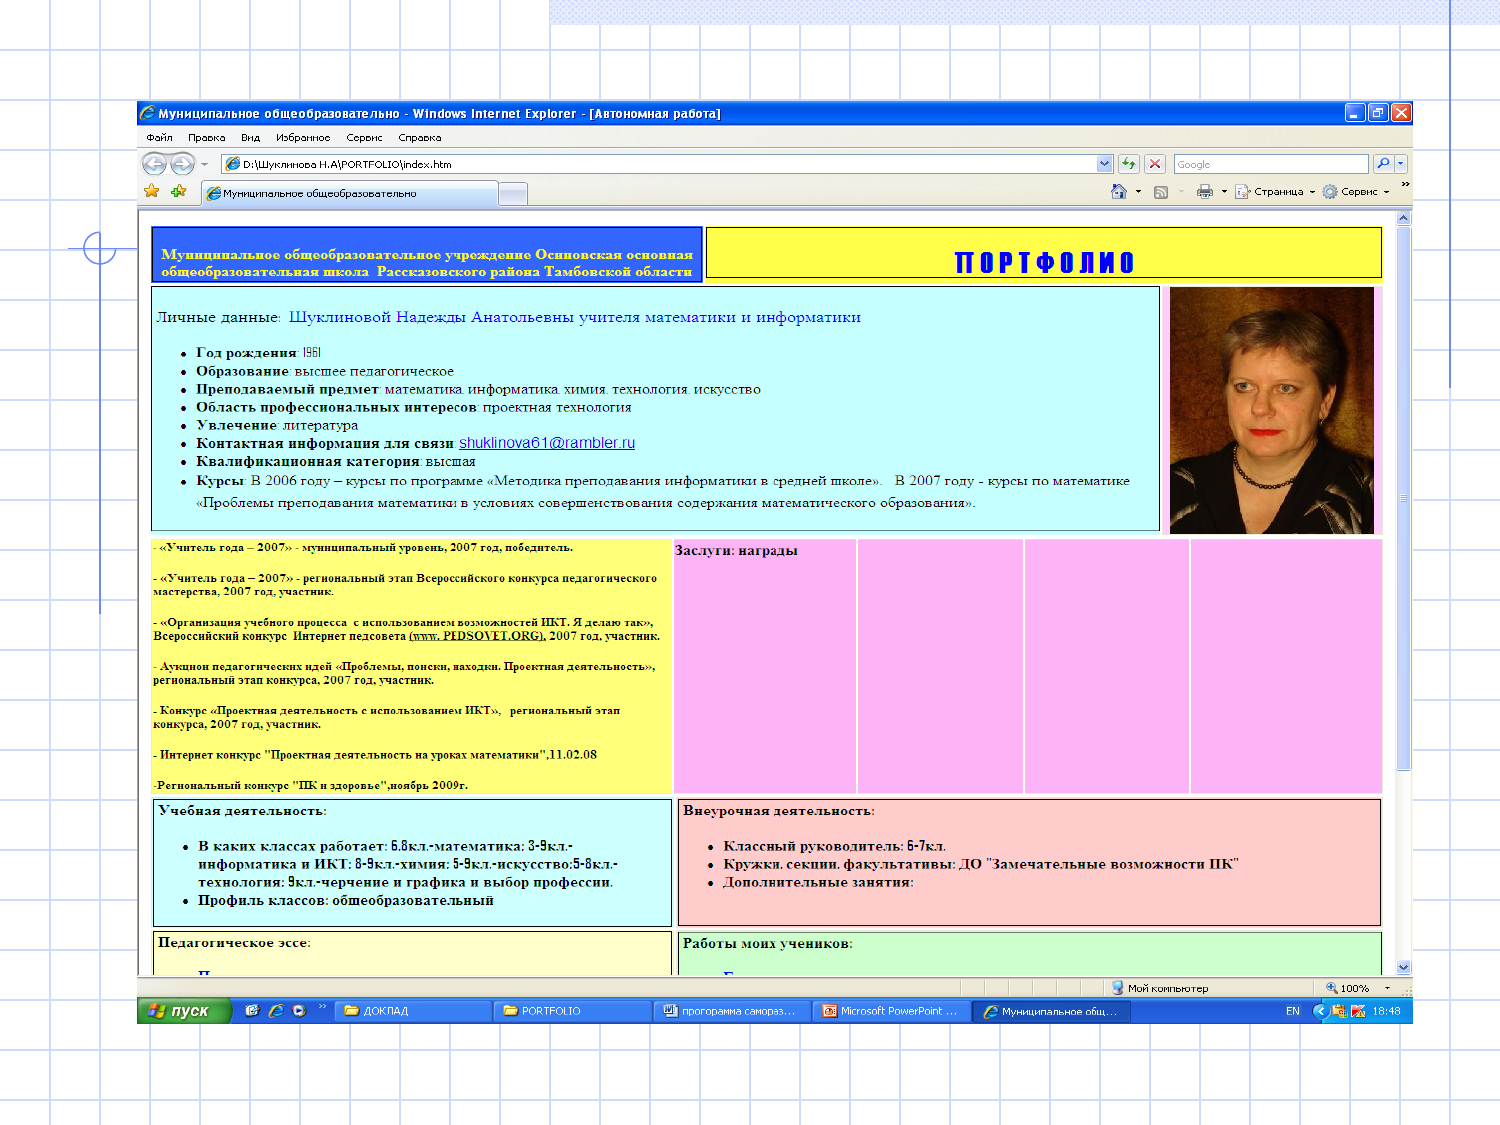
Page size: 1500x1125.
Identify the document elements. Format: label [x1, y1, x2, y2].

picture [1451, 0, 1500, 25]
picture [137, 101, 1413, 1024]
picture [549, 0, 1449, 25]
